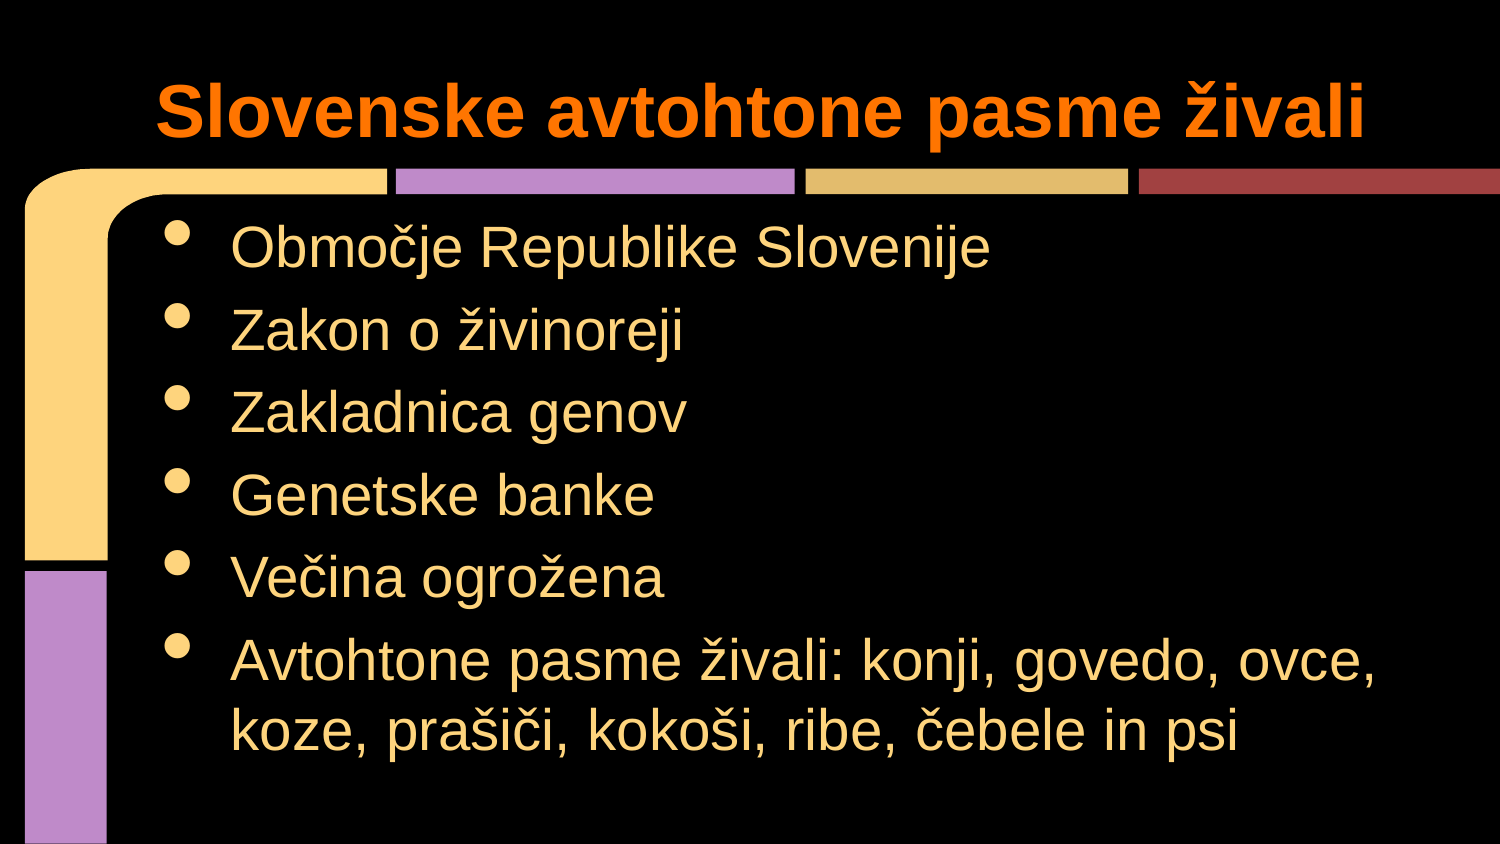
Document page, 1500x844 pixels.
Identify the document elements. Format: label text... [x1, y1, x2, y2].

list Območje Republike Slovenije Zakon o živinoreji Zakladnica genov Genetske banke Večina ogrožena Avtohtone pasme živali: konji, govedo, ovce, koze, prašiči, kokoši, ribe, čebele in psi [140, 194, 1425, 809]
title Slovenske avtohtone pasme živali [140, 26, 1425, 168]
